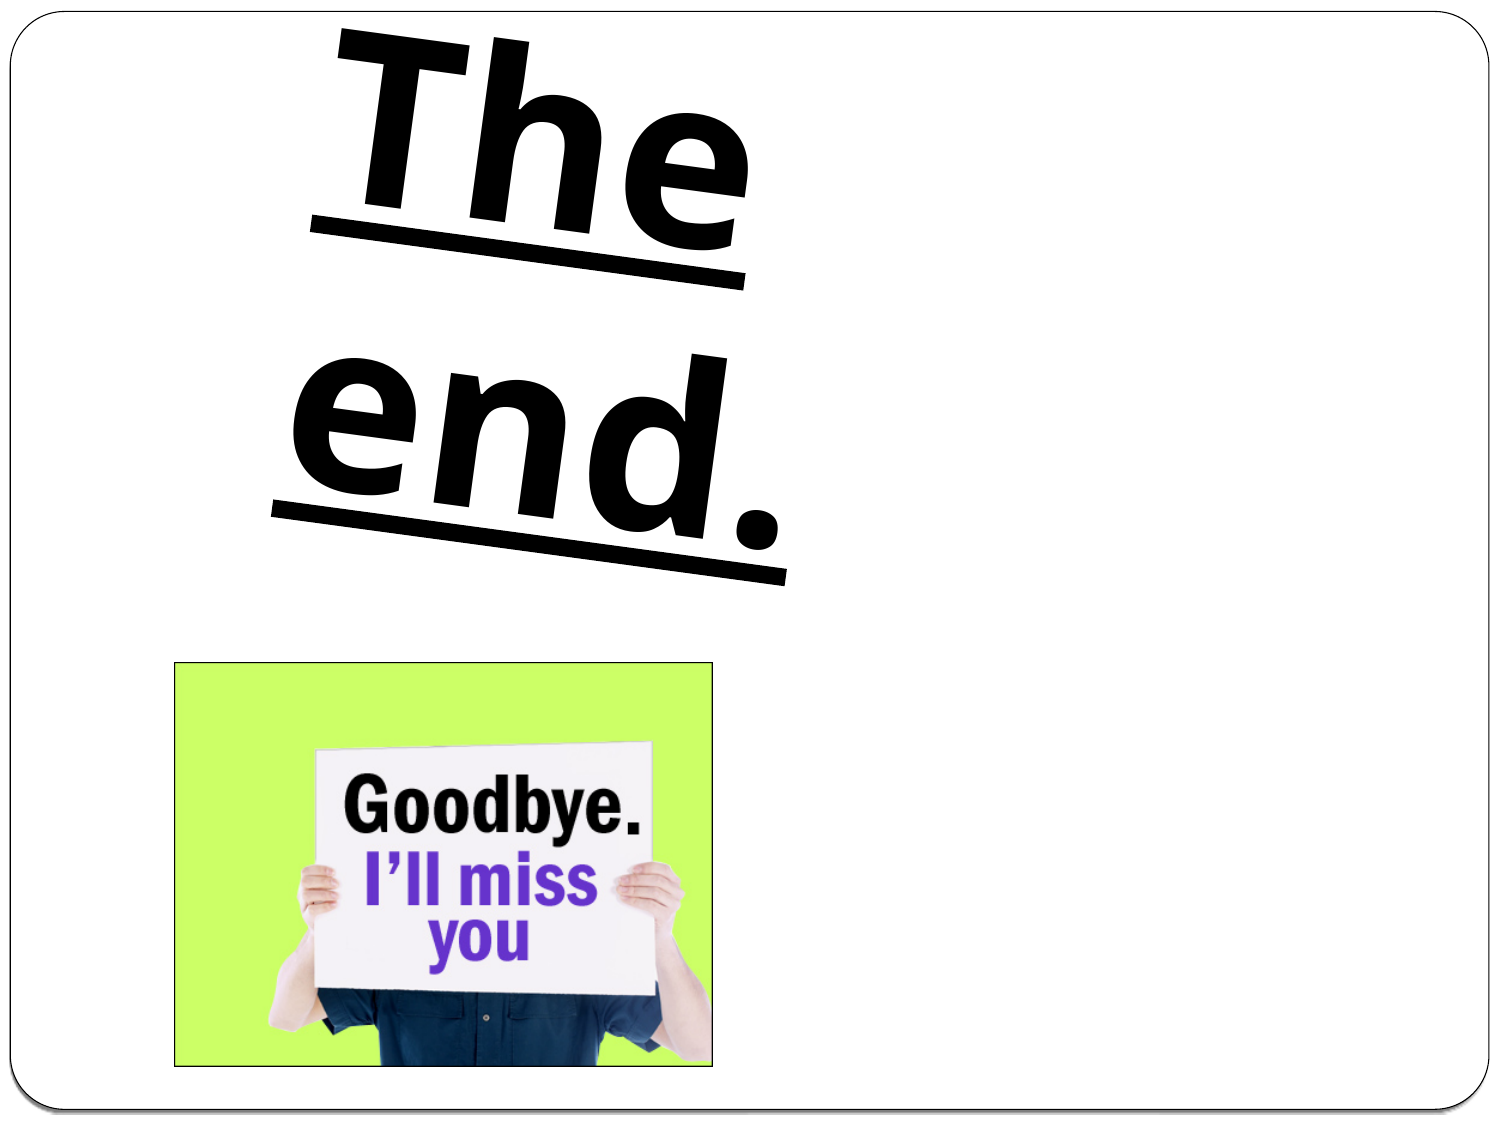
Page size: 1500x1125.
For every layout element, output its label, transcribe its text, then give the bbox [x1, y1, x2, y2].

title The end. [252, 220, 1308, 681]
picture [174, 662, 713, 1067]
